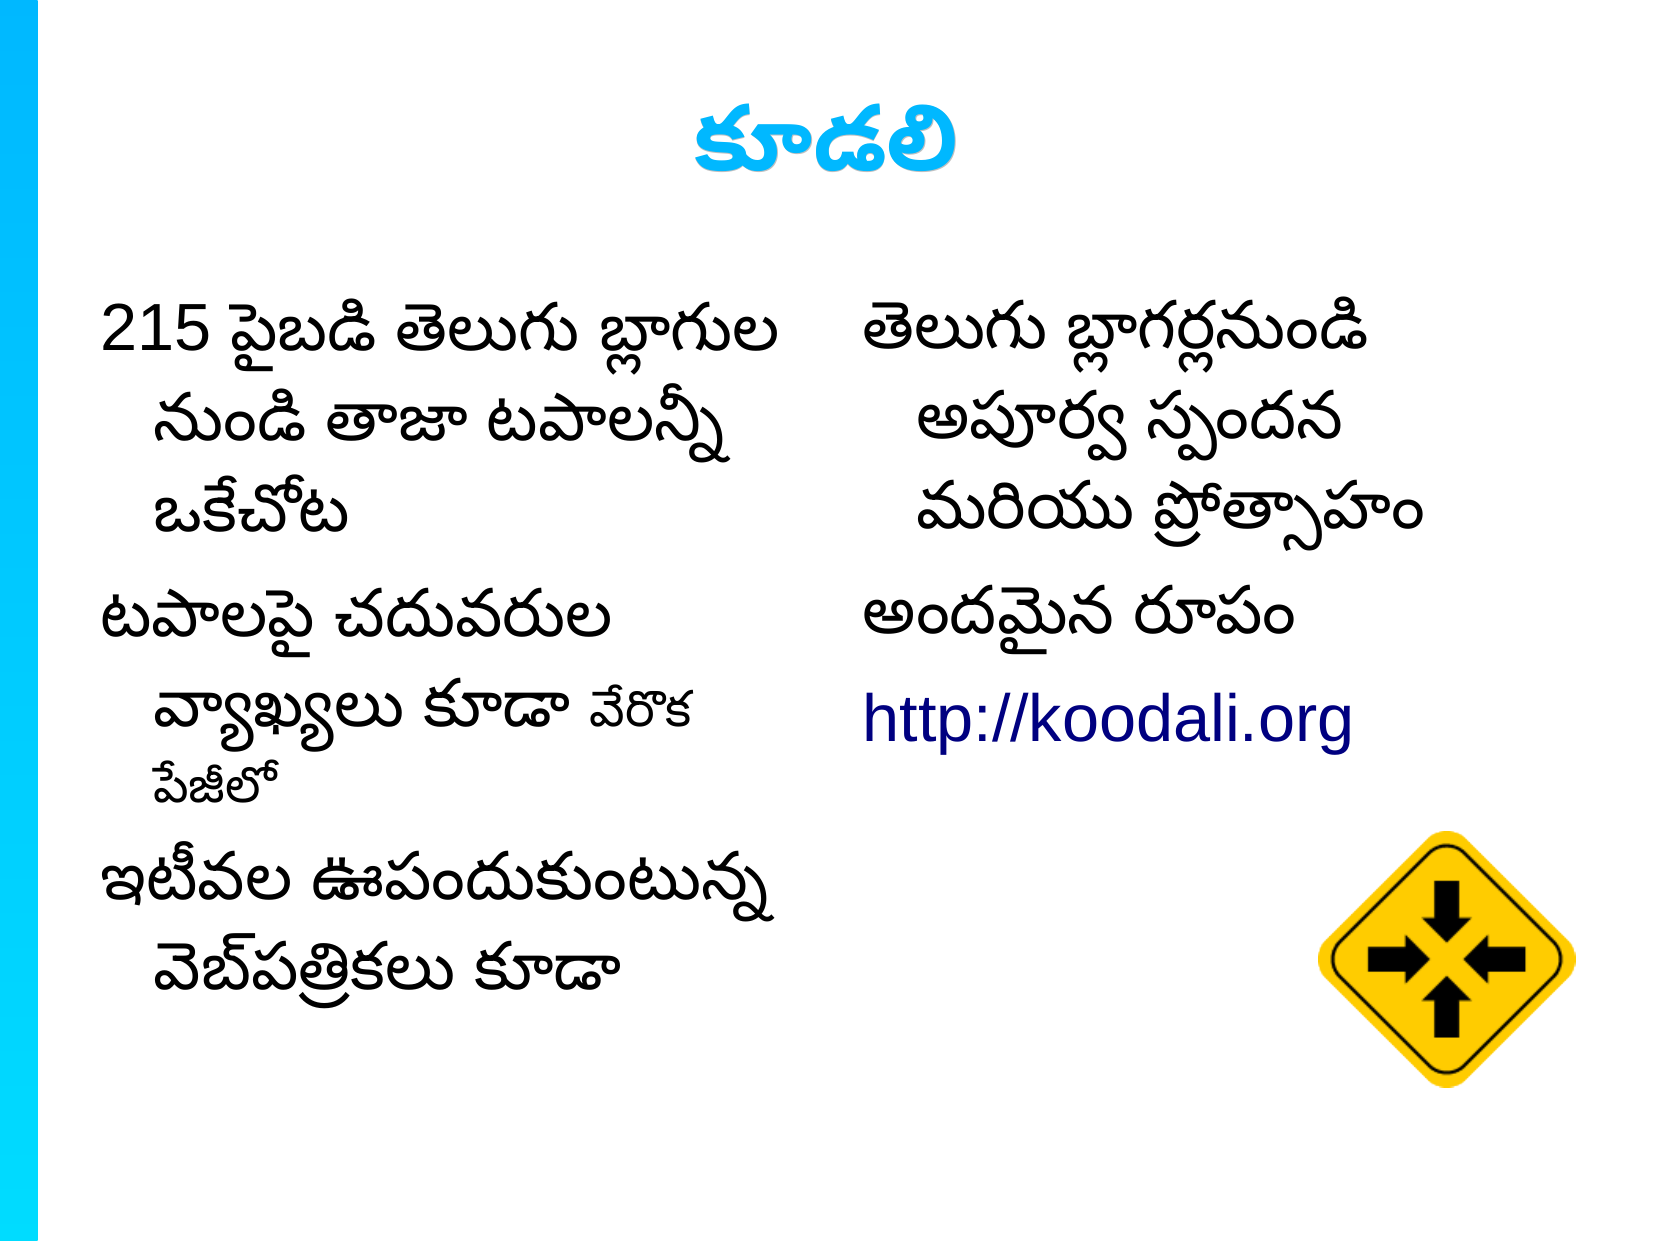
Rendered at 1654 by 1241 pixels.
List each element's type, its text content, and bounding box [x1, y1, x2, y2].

title కూడలి [82, 56, 1571, 250]
list 215 పైబడి తెలుగు బ్లాగుల నుండి తాజా టపాలన్నీ ఒకేచోట టపాలపై చదువరుల వ్యాఖ్యలు కూడా వేరొక పేజీలో ఇటీవల ఊపందుకుంటున్న వెబ్‌పత్రికలు కూడా [82, 290, 809, 1126]
picture [0, 0, 1654, 1241]
list తెలుగు బ్లాగర్లనుండి అపూర్వ స్పందన మరియు ప్రోత్సాహం అందమైన రూపం http://koodali.org [845, 290, 1572, 1094]
